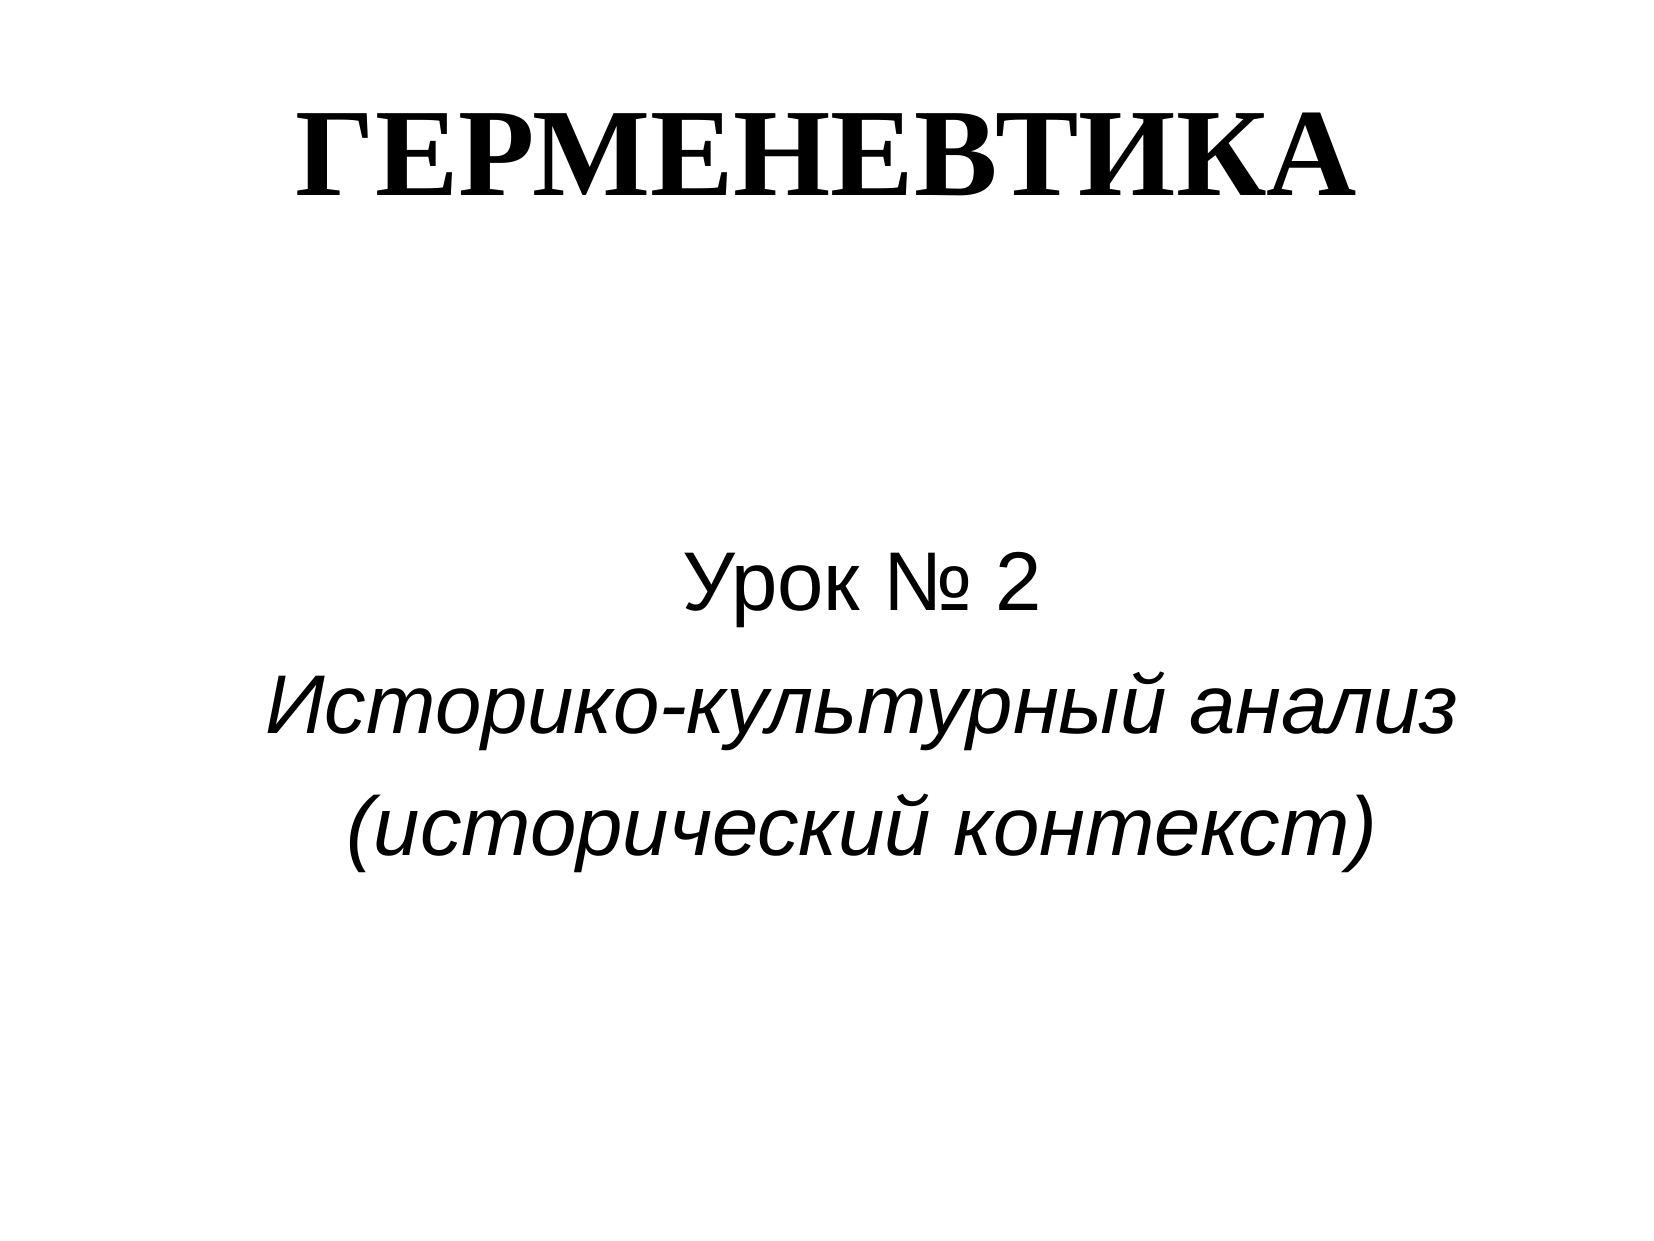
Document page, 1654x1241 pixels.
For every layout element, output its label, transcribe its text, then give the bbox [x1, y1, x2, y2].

list Урок № 2 Историко-культурный анализ (исторический контекст) [82, 290, 1571, 1109]
title ГЕРМЕНЕВТИКА [82, 49, 1571, 257]
